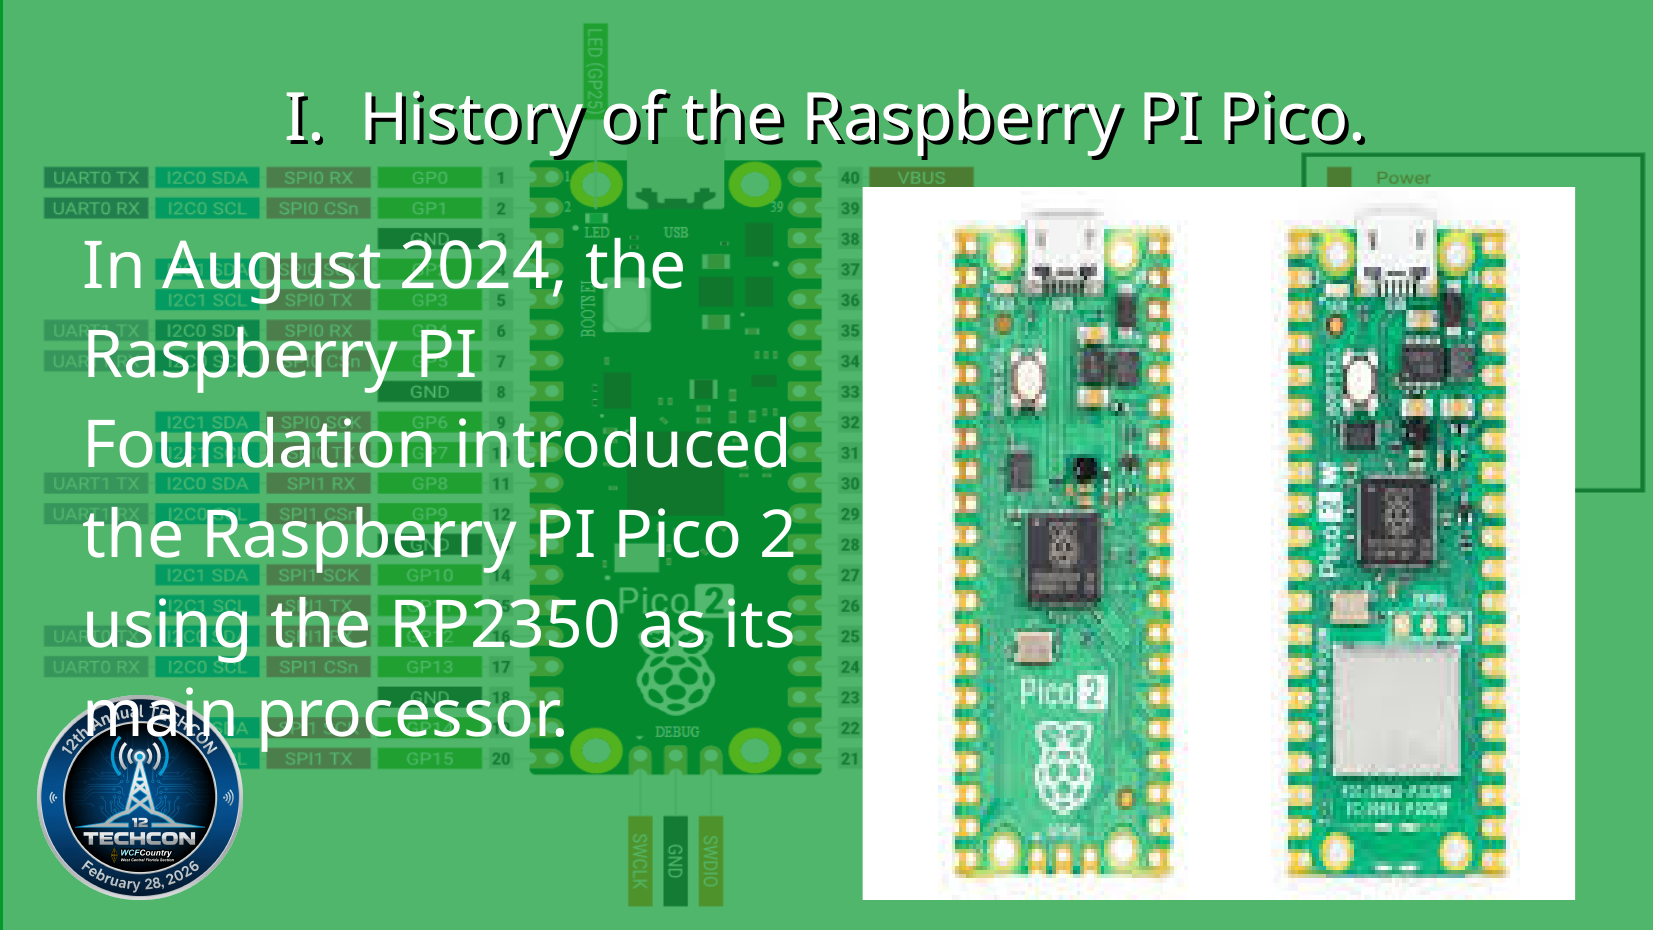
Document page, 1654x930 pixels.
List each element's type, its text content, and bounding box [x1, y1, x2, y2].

title I. History of the Raspberry PI Pico. [82, 37, 1571, 193]
picture [37, 695, 243, 900]
picture [862, 187, 1576, 901]
list In August 2024, the Raspberry PI Foundation introduced the Raspberry PI Pico 2 using the RP2350 as its main processor. [82, 217, 826, 757]
